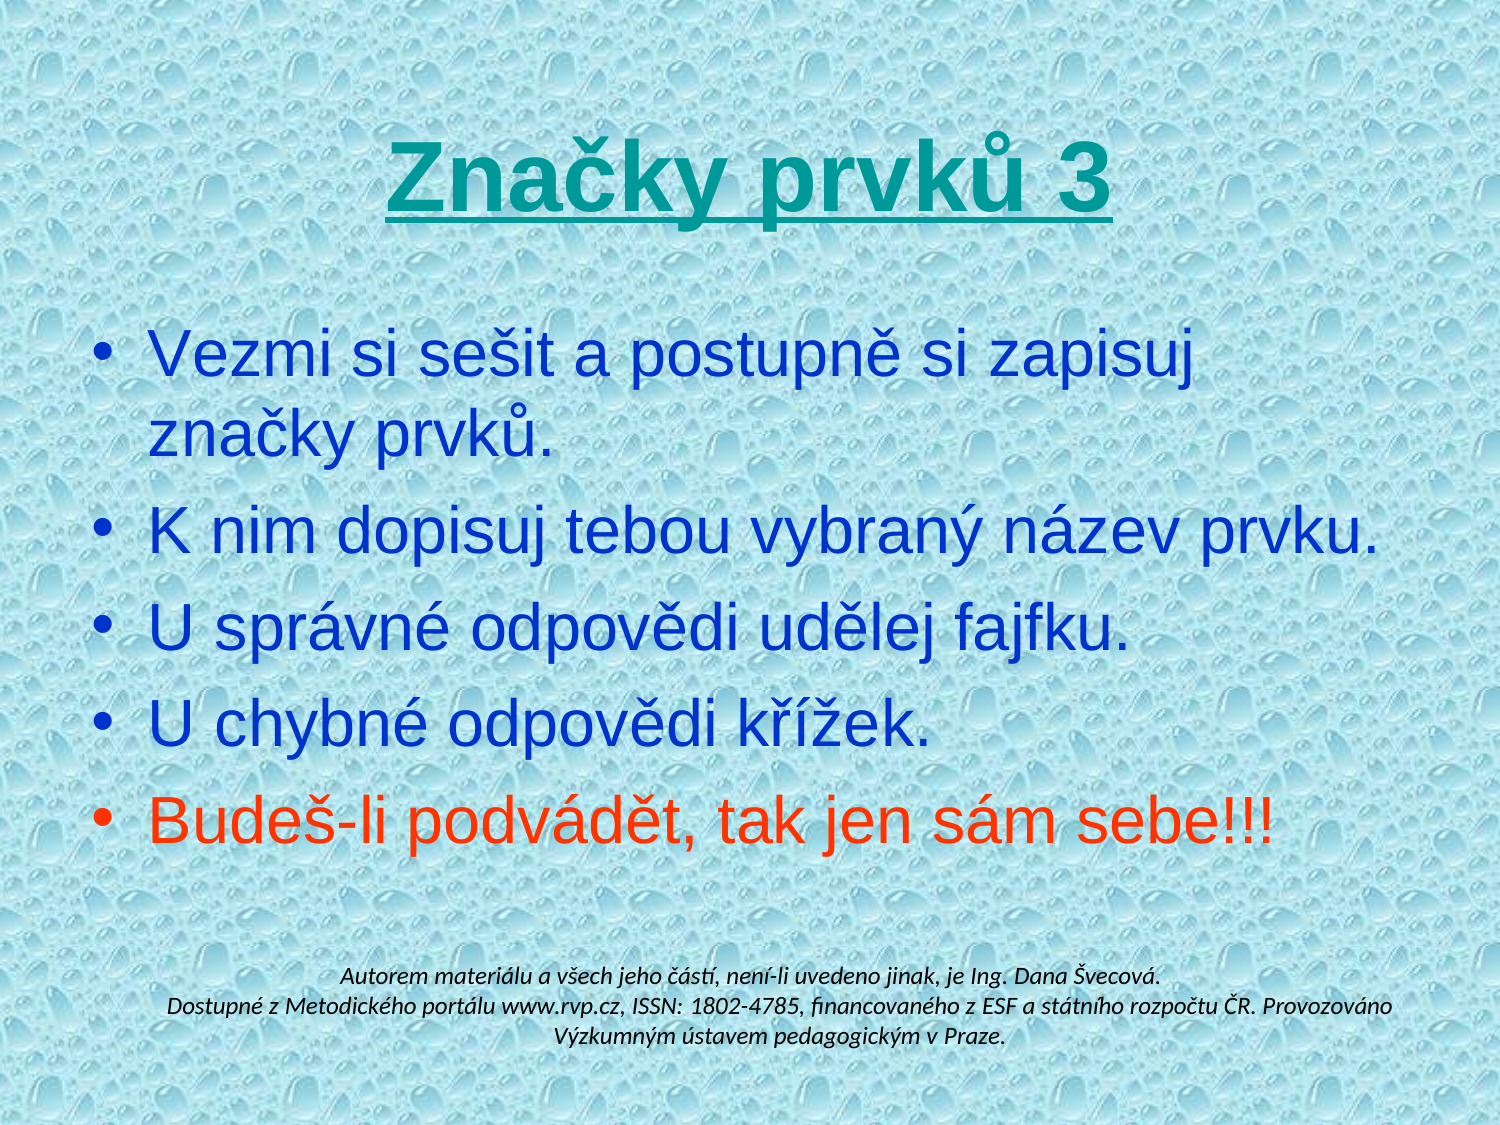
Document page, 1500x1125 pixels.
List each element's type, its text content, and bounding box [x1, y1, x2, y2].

list Vezmi si sešit a postupně si zapisuj značky prvků. K nim dopisuj tebou vybraný název prvku. U správné odpovědi udělej fajfku. U chybné odpovědi křížek. Budeš-li podvádět, tak jen sám sebe!!! Autorem materiálu a všech jeho částí, není-li uvedeno jinak, je Ing. Dana Švecová. Dostupné z Metodického portálu www.rvp.cz, ISSN: 1802-4785, financovaného z ESF a státního rozpočtu ČR. Provozováno Výzkumným ústavem pedagogickým v Praze. [76, 302, 1427, 1094]
title Značky prvků 3 [74, 104, 1424, 360]
picture [0, 0, 1500, 1125]
